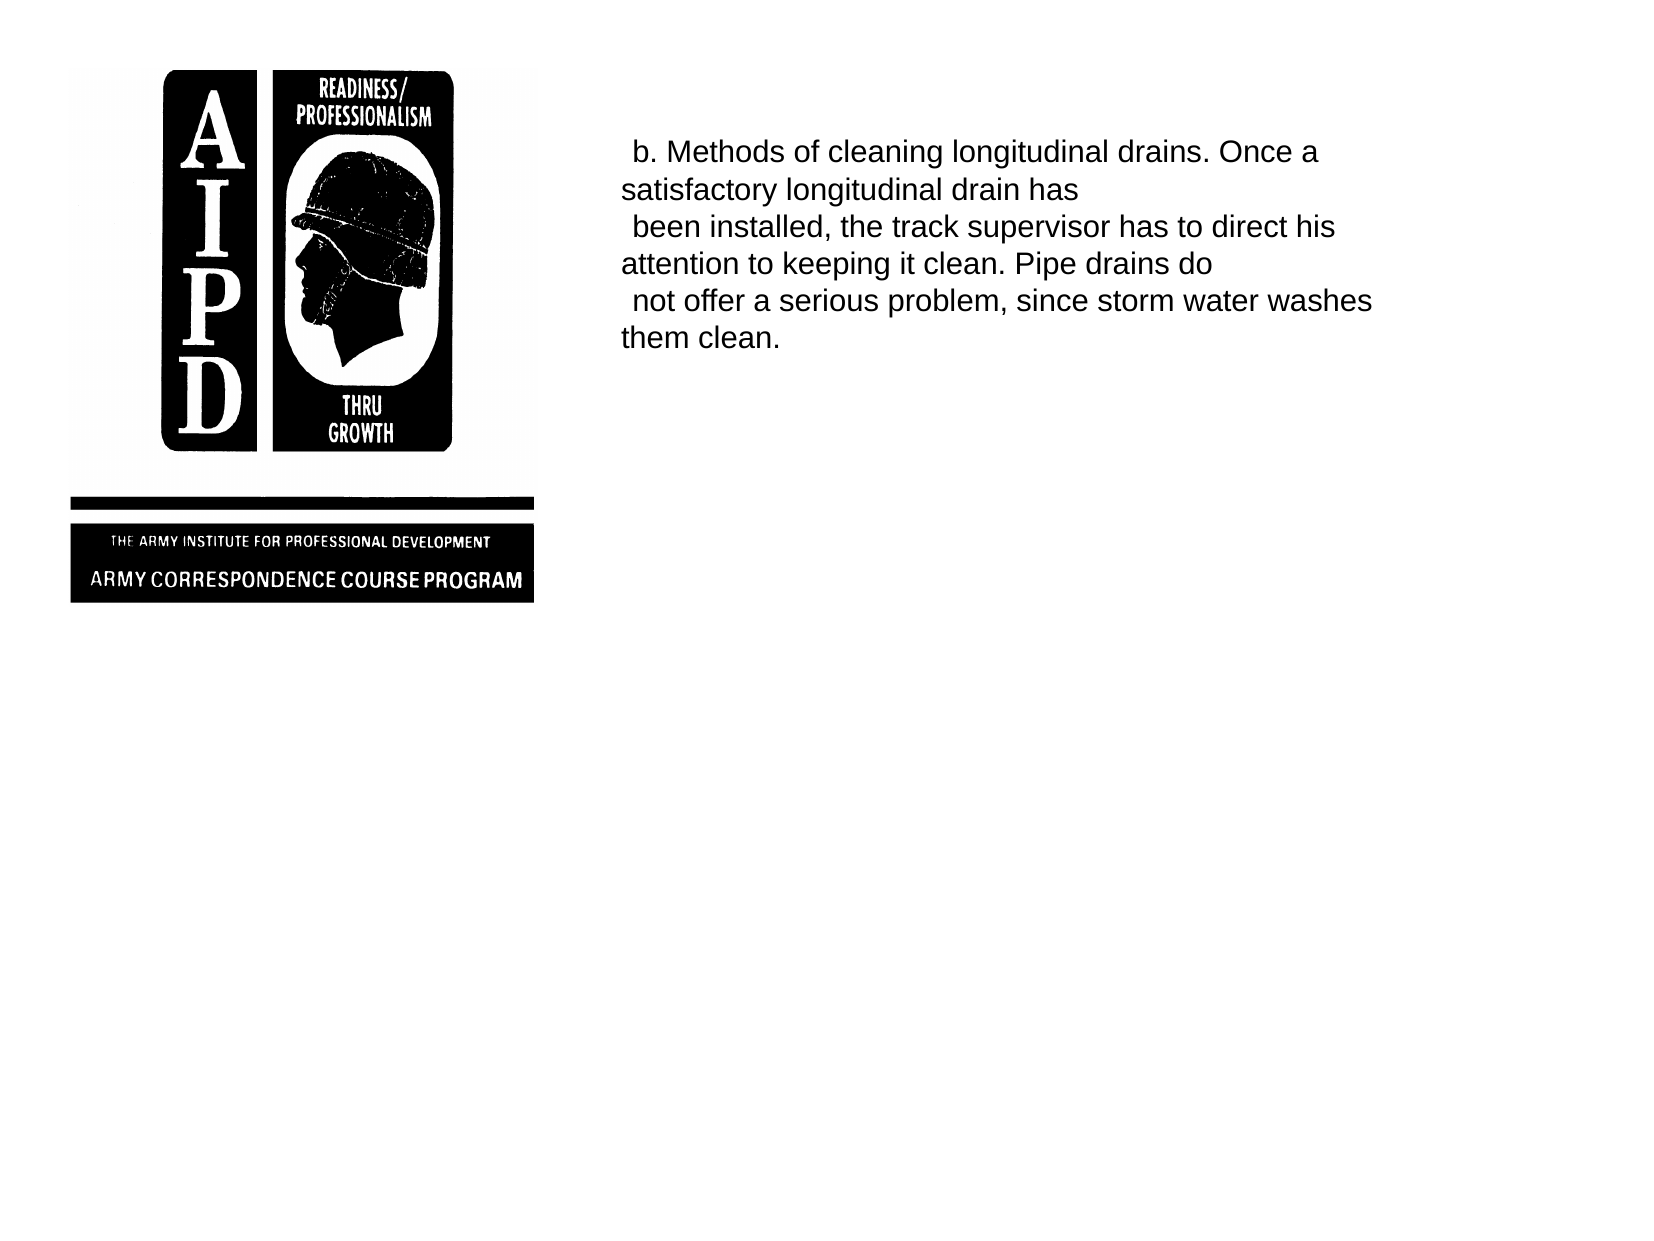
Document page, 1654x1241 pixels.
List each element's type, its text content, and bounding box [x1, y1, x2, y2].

picture [68, 68, 538, 607]
text_box b. Methods of cleaning longitudinal drains. Once a satisfactory longitudinal drain has been installed, the track supervisor has to direct his attention to keeping it clean. Pipe drains do not offer a serious problem, since storm water washes them clean. [606, 123, 1434, 363]
